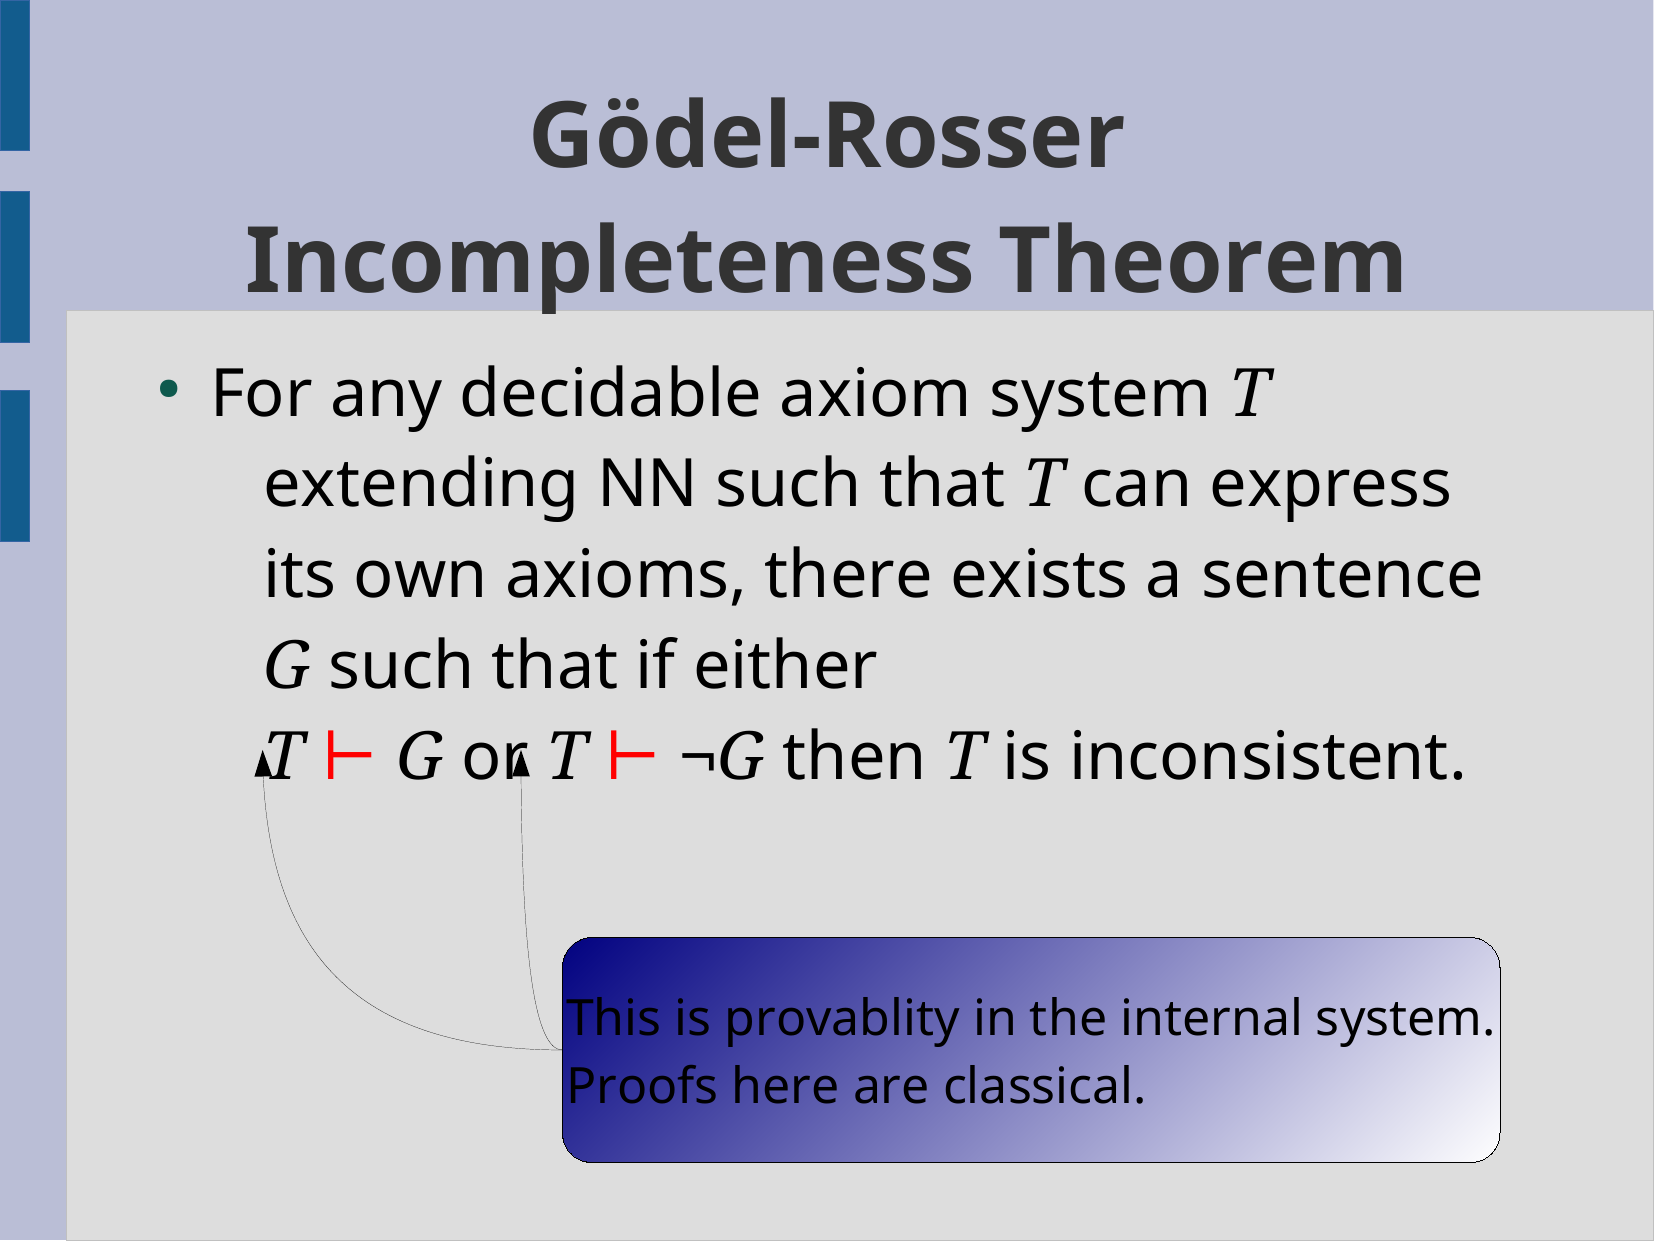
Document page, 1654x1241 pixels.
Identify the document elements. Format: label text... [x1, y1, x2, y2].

text_box This is provablity in the internal system. Proofs here are classical. [562, 937, 1501, 1163]
title Gödel-Rosser Incompleteness Theorem [121, 55, 1534, 334]
list For any decidable axiom system T extending NN such that T can express its own axioms, there exists a sentence G such that if either T ⊢ G or T ⊢ ¬G then T is inconsistent. [121, 344, 1534, 891]
